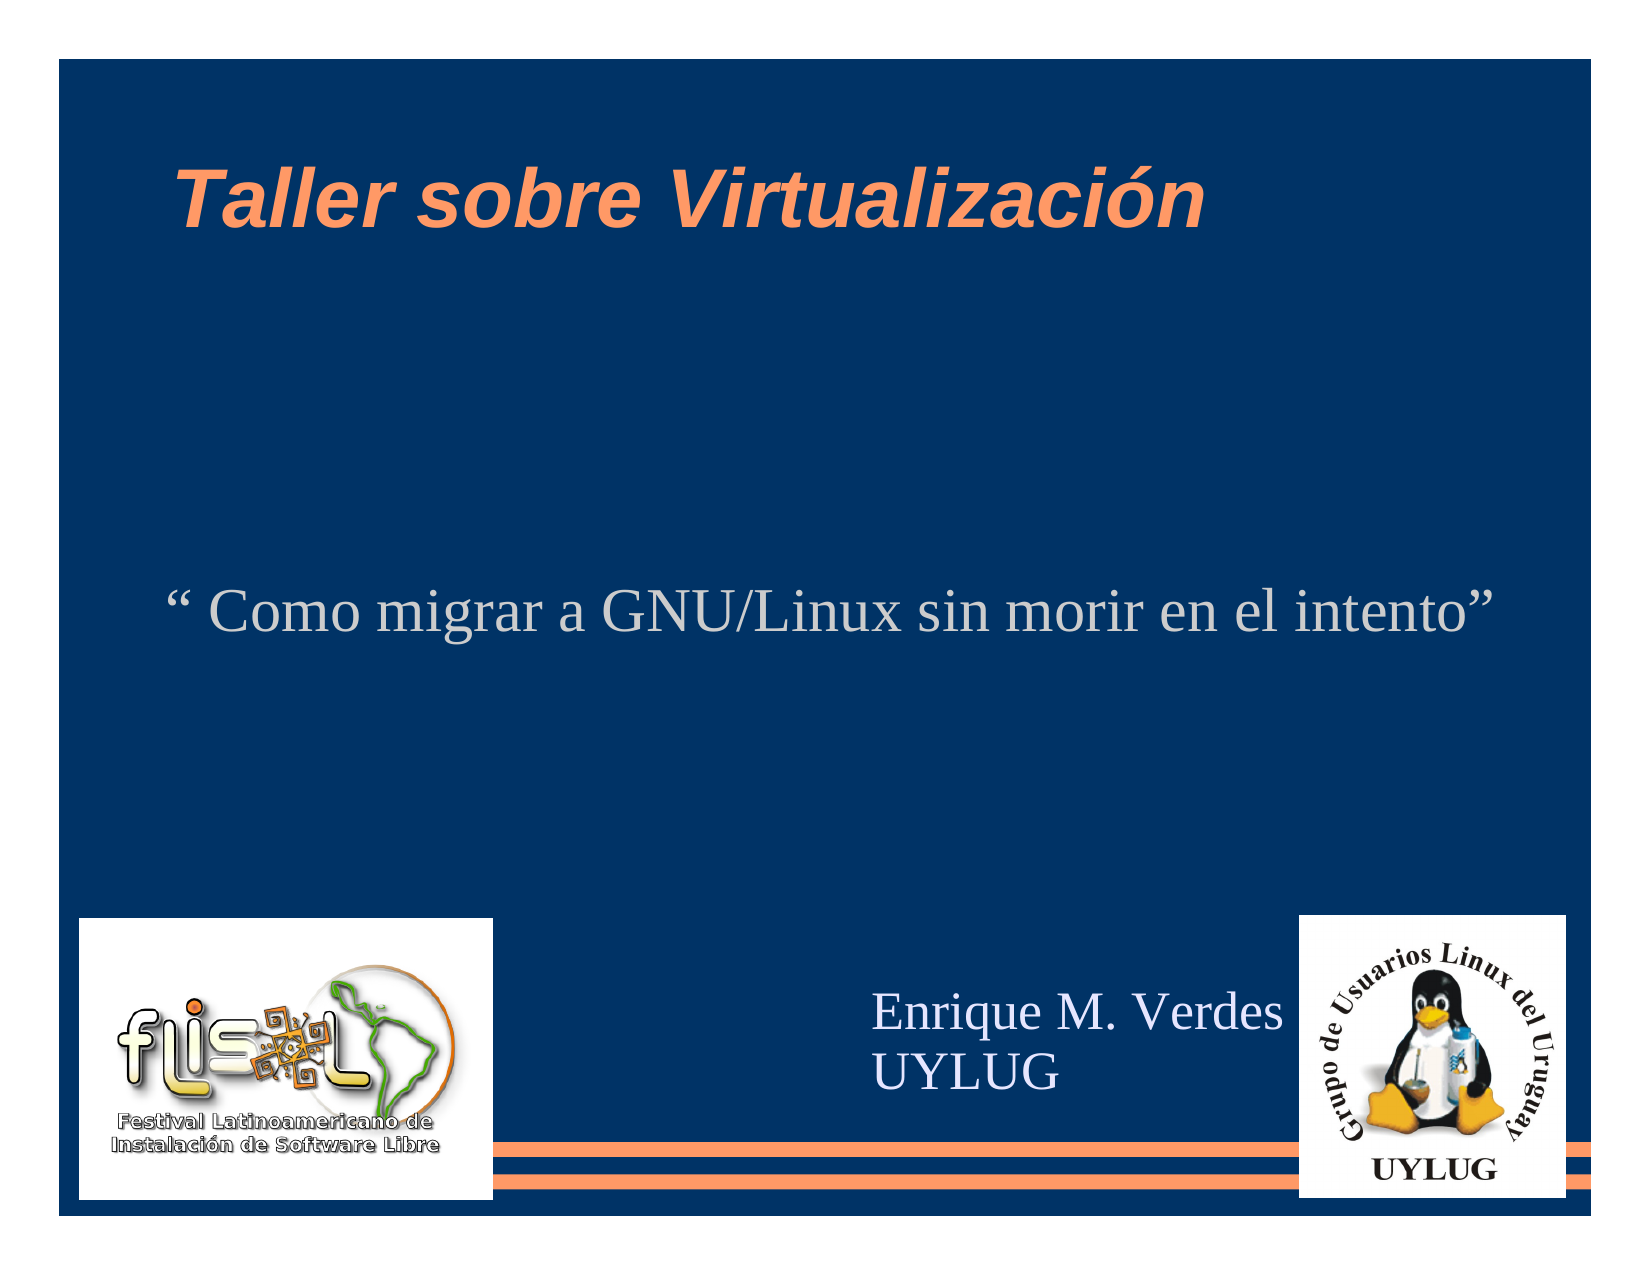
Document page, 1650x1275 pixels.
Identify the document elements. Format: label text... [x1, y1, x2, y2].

picture [1299, 915, 1566, 1198]
title Taller sobre Virtualización [171, 102, 1480, 296]
picture [79, 918, 493, 1200]
subtitle “ Como migrar a GNU/Linux sin morir en el intento” [164, 443, 1498, 777]
text_box Enrique M. Verdes UYLUG [856, 974, 1299, 1125]
